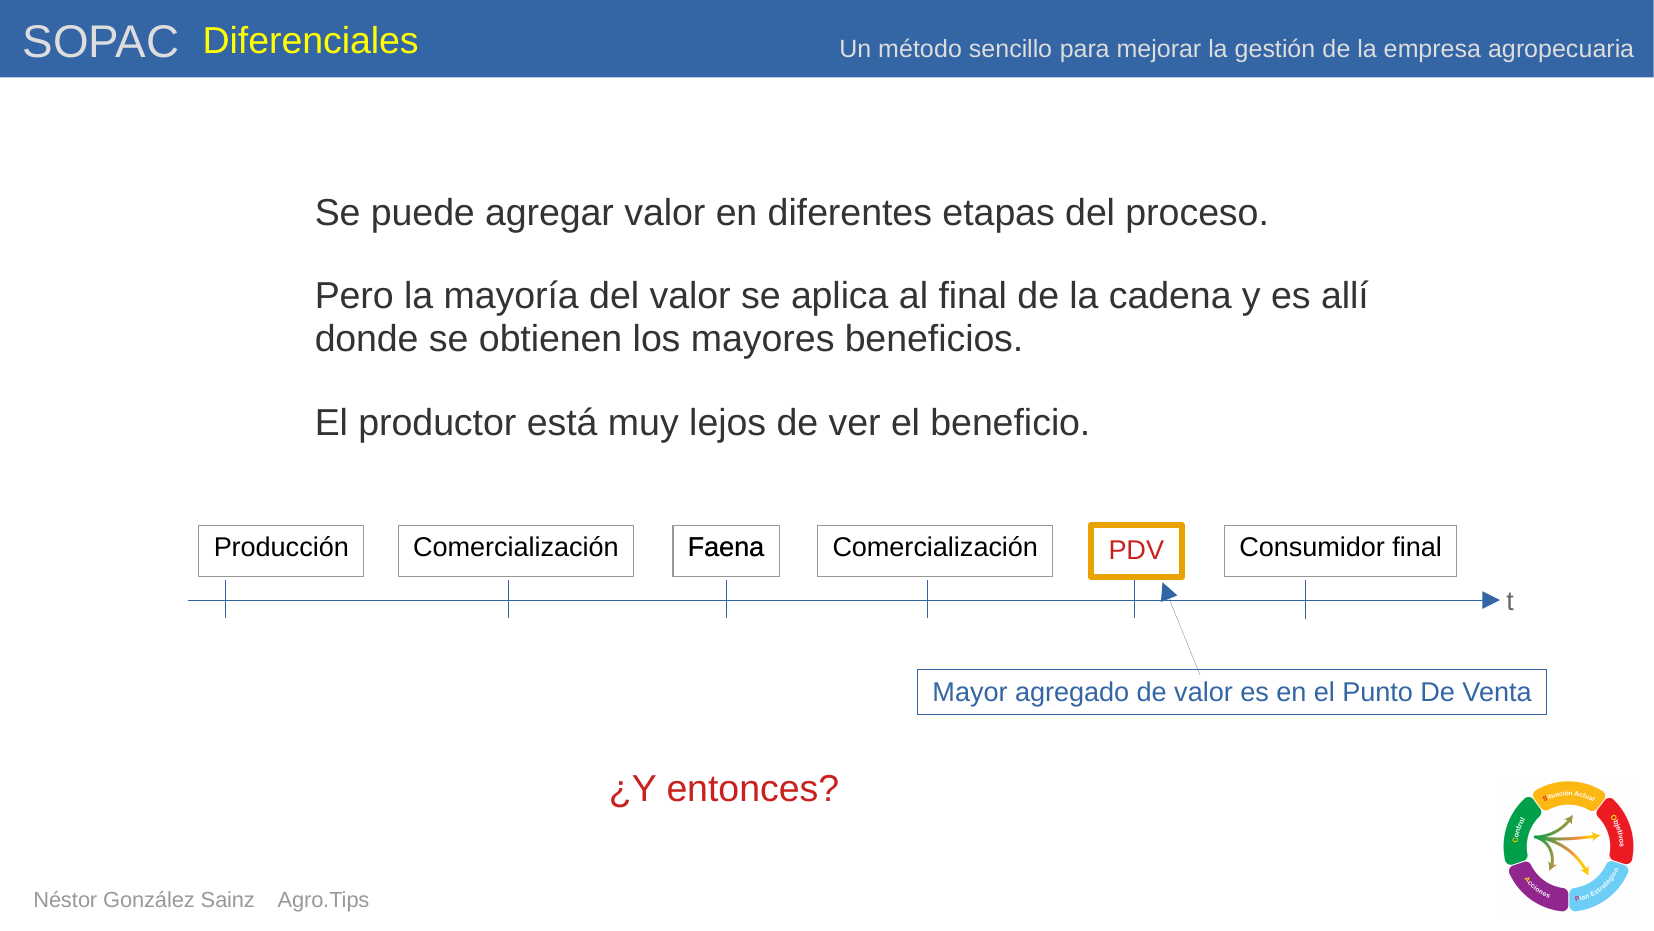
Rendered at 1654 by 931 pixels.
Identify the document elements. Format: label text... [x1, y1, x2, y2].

text_box Comercialización [398, 525, 634, 577]
text_box Diferenciales [187, 11, 451, 76]
text_box Producción [198, 525, 364, 577]
text_box Mayor agregado de valor es en el Punto De Venta [917, 669, 1547, 715]
text_box Comercialización [817, 525, 1053, 577]
picture [1500, 776, 1637, 917]
text_box Consumidor final [1224, 525, 1457, 577]
text_box t [1491, 578, 1605, 624]
text_box PDV [1090, 525, 1182, 577]
text_box Se puede agregar valor en diferentes etapas del proceso. Pero la mayoría del valor se aplica al final de la cadena y es allí donde se obtienen los mayores beneficios. El productor está muy lejos de ver el beneficio. [300, 183, 1426, 577]
text_box Faena [673, 525, 780, 577]
text_box ¿Y entonces? [594, 759, 881, 817]
